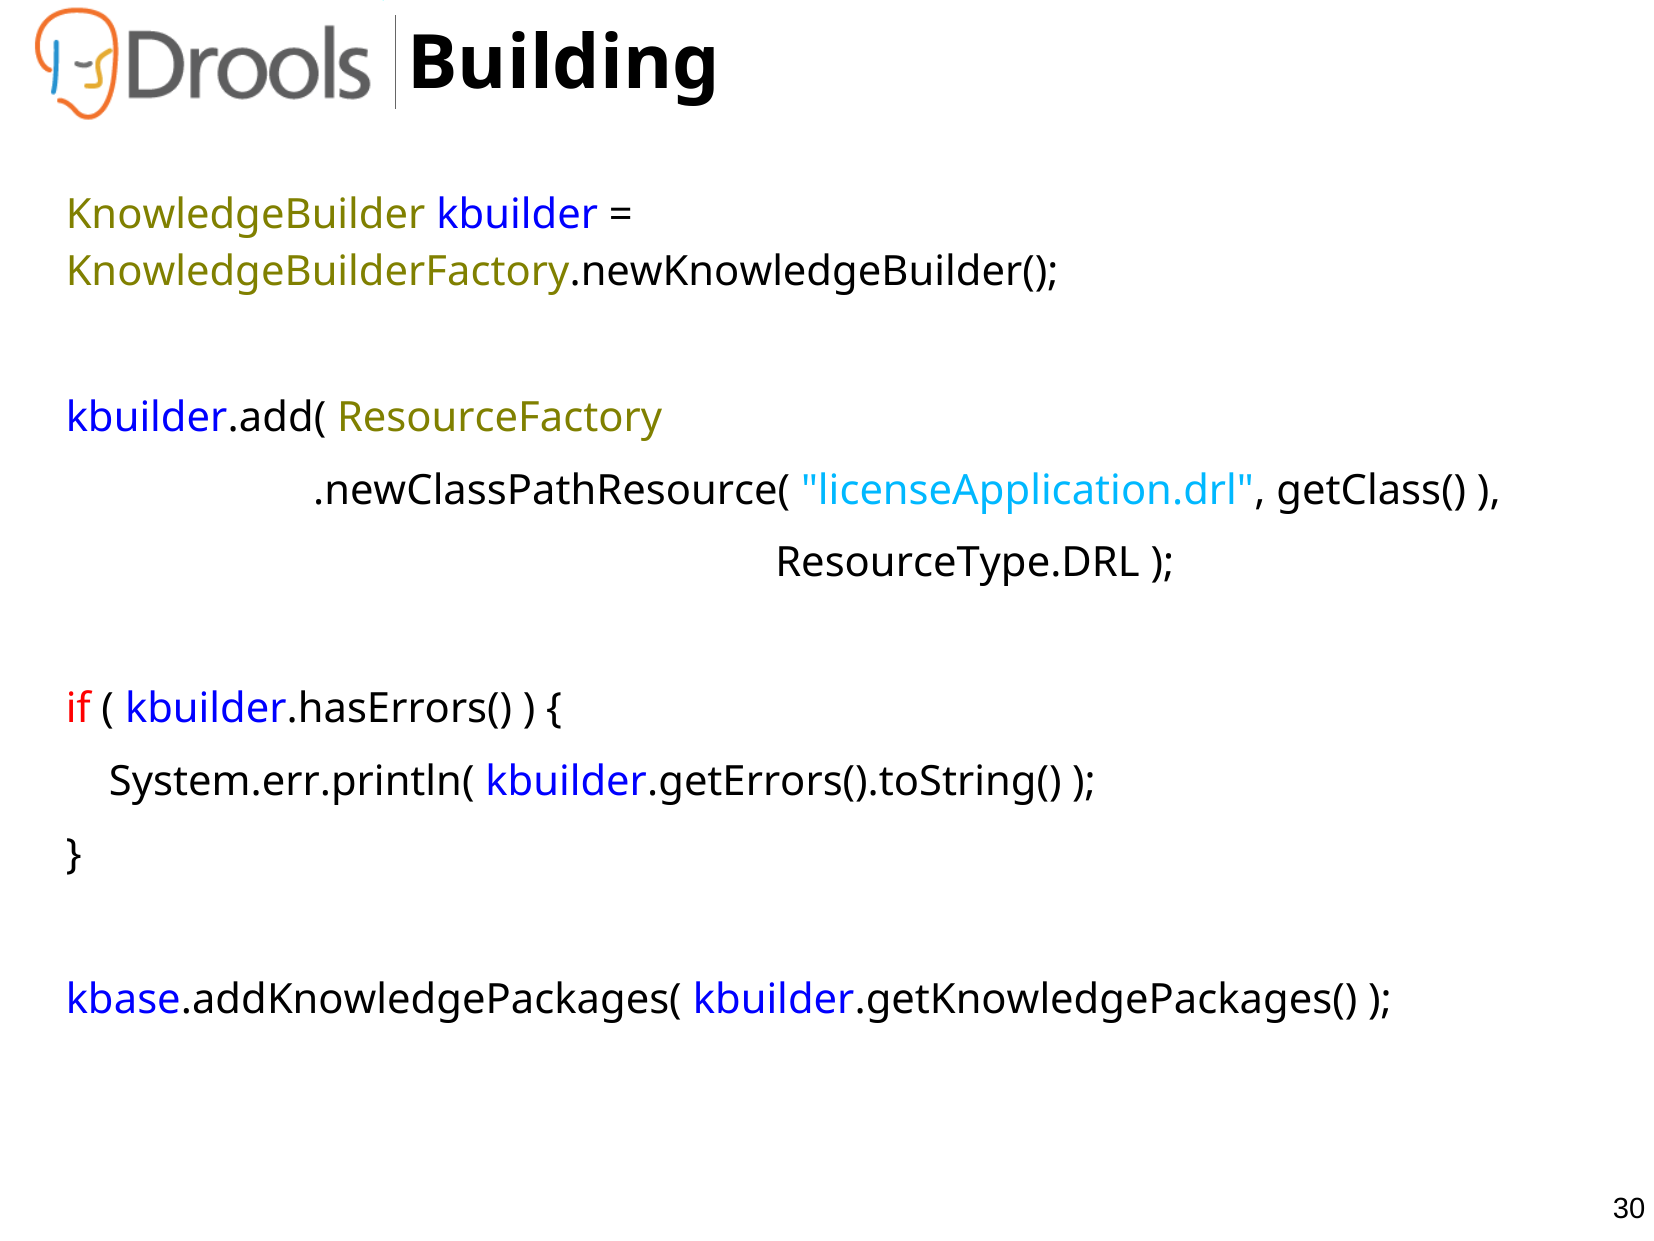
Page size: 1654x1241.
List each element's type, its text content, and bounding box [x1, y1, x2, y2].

list KnowledgeBuilder kbuilder = KnowledgeBuilderFactory.newKnowledgeBuilder(); kbuilder.add( ResourceFactory .newClassPathResource( "licenseApplication.drl", getClass() ), ResourceType.DRL ); if ( kbuilder.hasErrors() ) { System.err.println( kbuilder.getErrors().toString() ); } kbase.addKnowledgePackages( kbuilder.getKnowledgePackages() ); [65, 183, 1627, 857]
title Building [407, 6, 1618, 113]
picture [29, 0, 384, 126]
